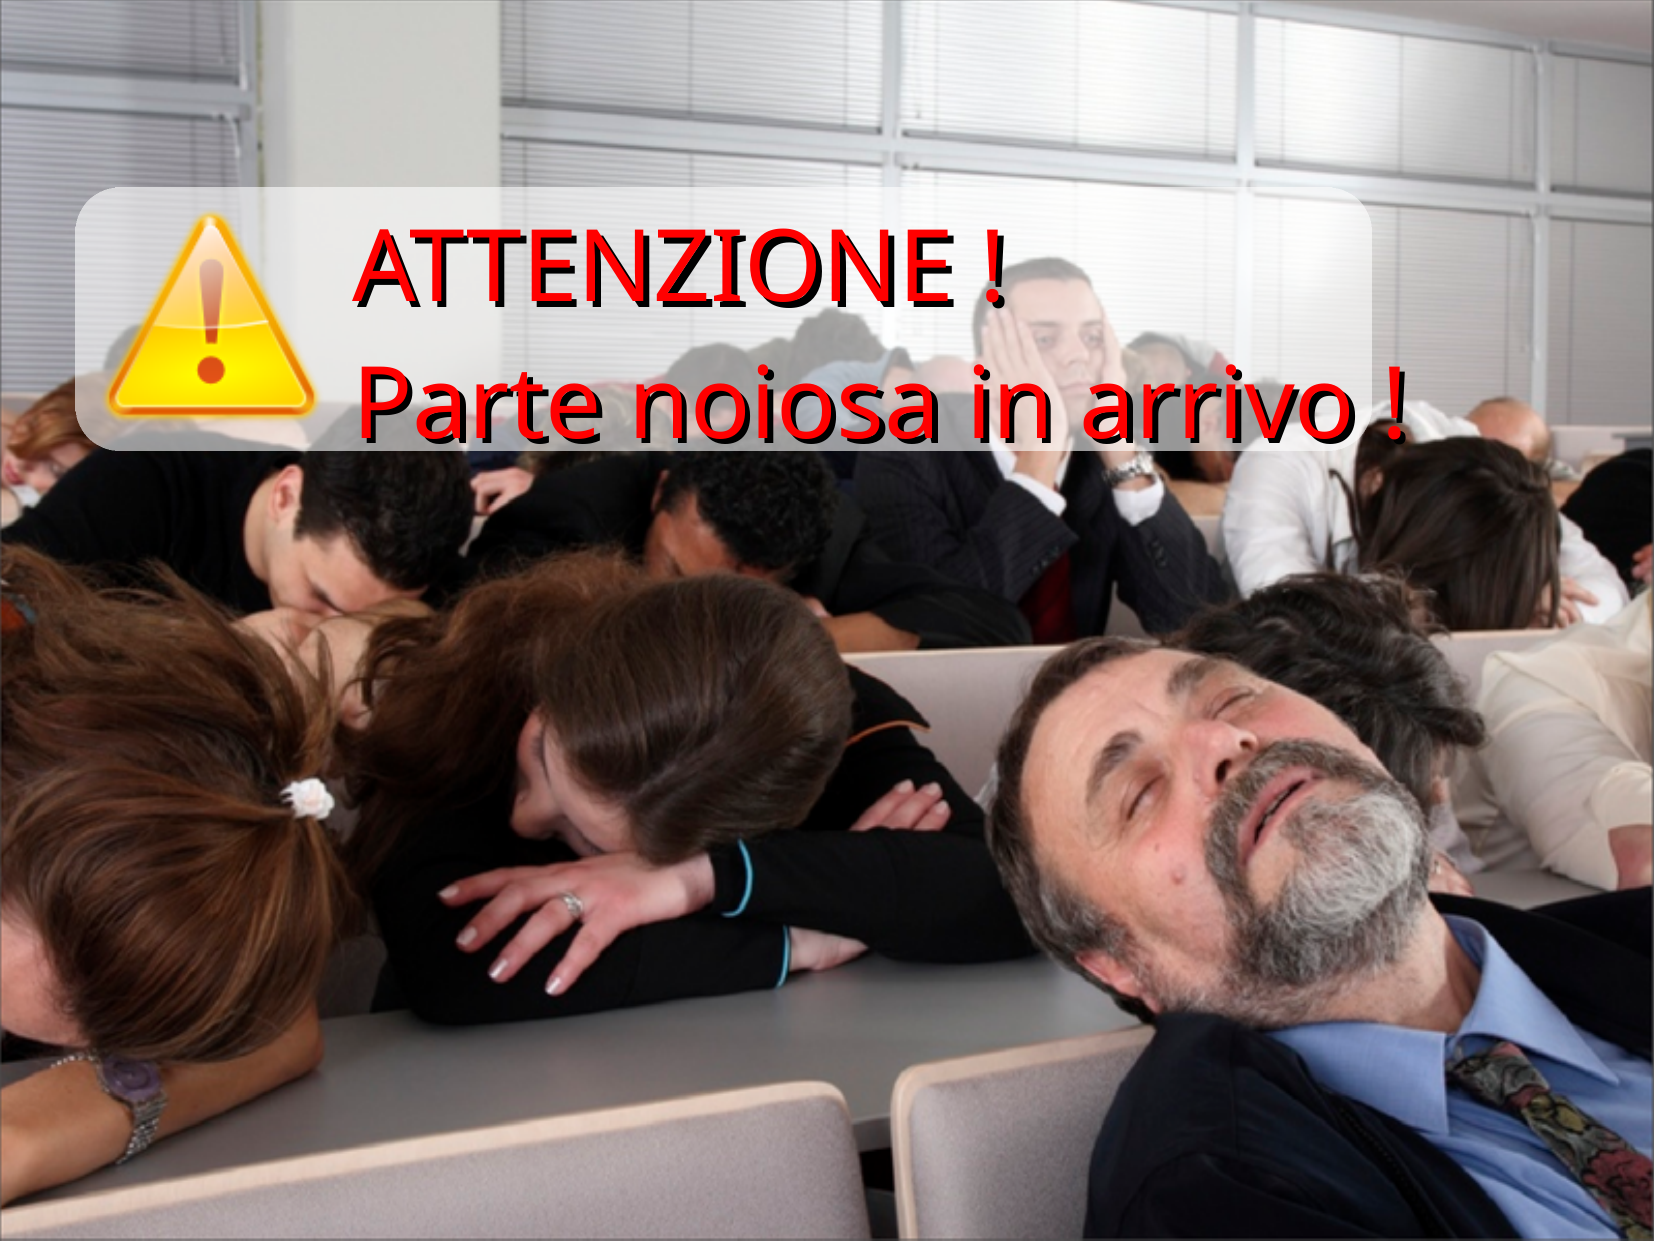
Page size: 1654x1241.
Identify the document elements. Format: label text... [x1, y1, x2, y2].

text_box [1099, 427, 1114, 432]
text_box [445, 430, 452, 437]
text_box [917, 430, 924, 437]
text_box [1112, 430, 1119, 437]
picture [0, 0, 1654, 1241]
text_box [75, 202, 86, 436]
text_box [1316, 427, 1335, 432]
text_box [89, 427, 1366, 451]
text_box [904, 427, 919, 432]
text_box [711, 427, 731, 432]
text_box [797, 427, 817, 432]
text_box ATTENZIONE ! Parte noiosa in arrivo ! [337, 187, 1426, 427]
text_box [432, 427, 447, 432]
